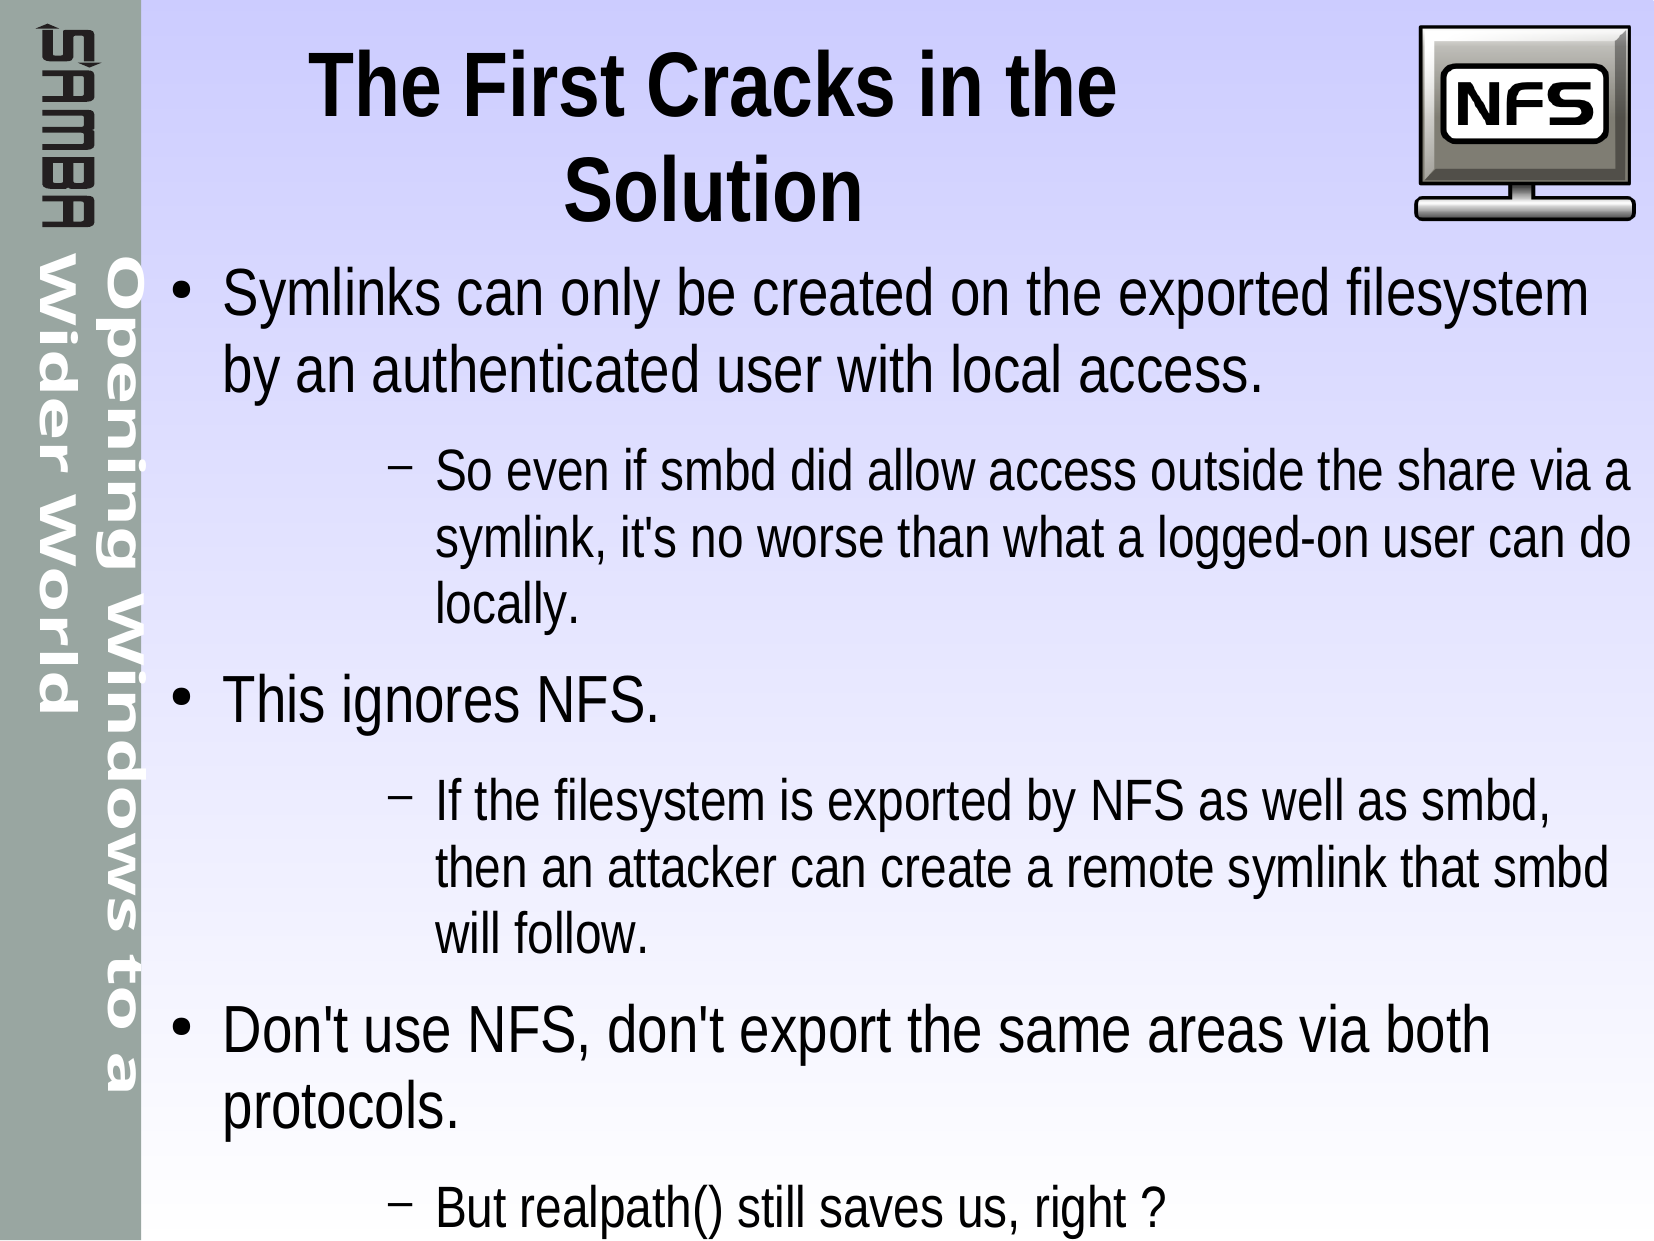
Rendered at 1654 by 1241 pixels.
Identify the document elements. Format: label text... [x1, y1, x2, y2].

list Symlinks can only be created on the exported filesystem by an authenticated user with local access. So even if smbd did allow access outside the share via a symlink, it's no worse than what a logged-on user can do locally. This ignores NFS. If the filesystem is exported by NFS as well as smbd, then an attacker can create a remote symlink that smbd will follow. Don't use NFS, don't export the same areas via both protocols. But realpath() still saves us, right ? [151, 252, 1643, 1241]
title The First Cracks in the Solution [188, 30, 1240, 242]
picture [1407, 10, 1642, 230]
